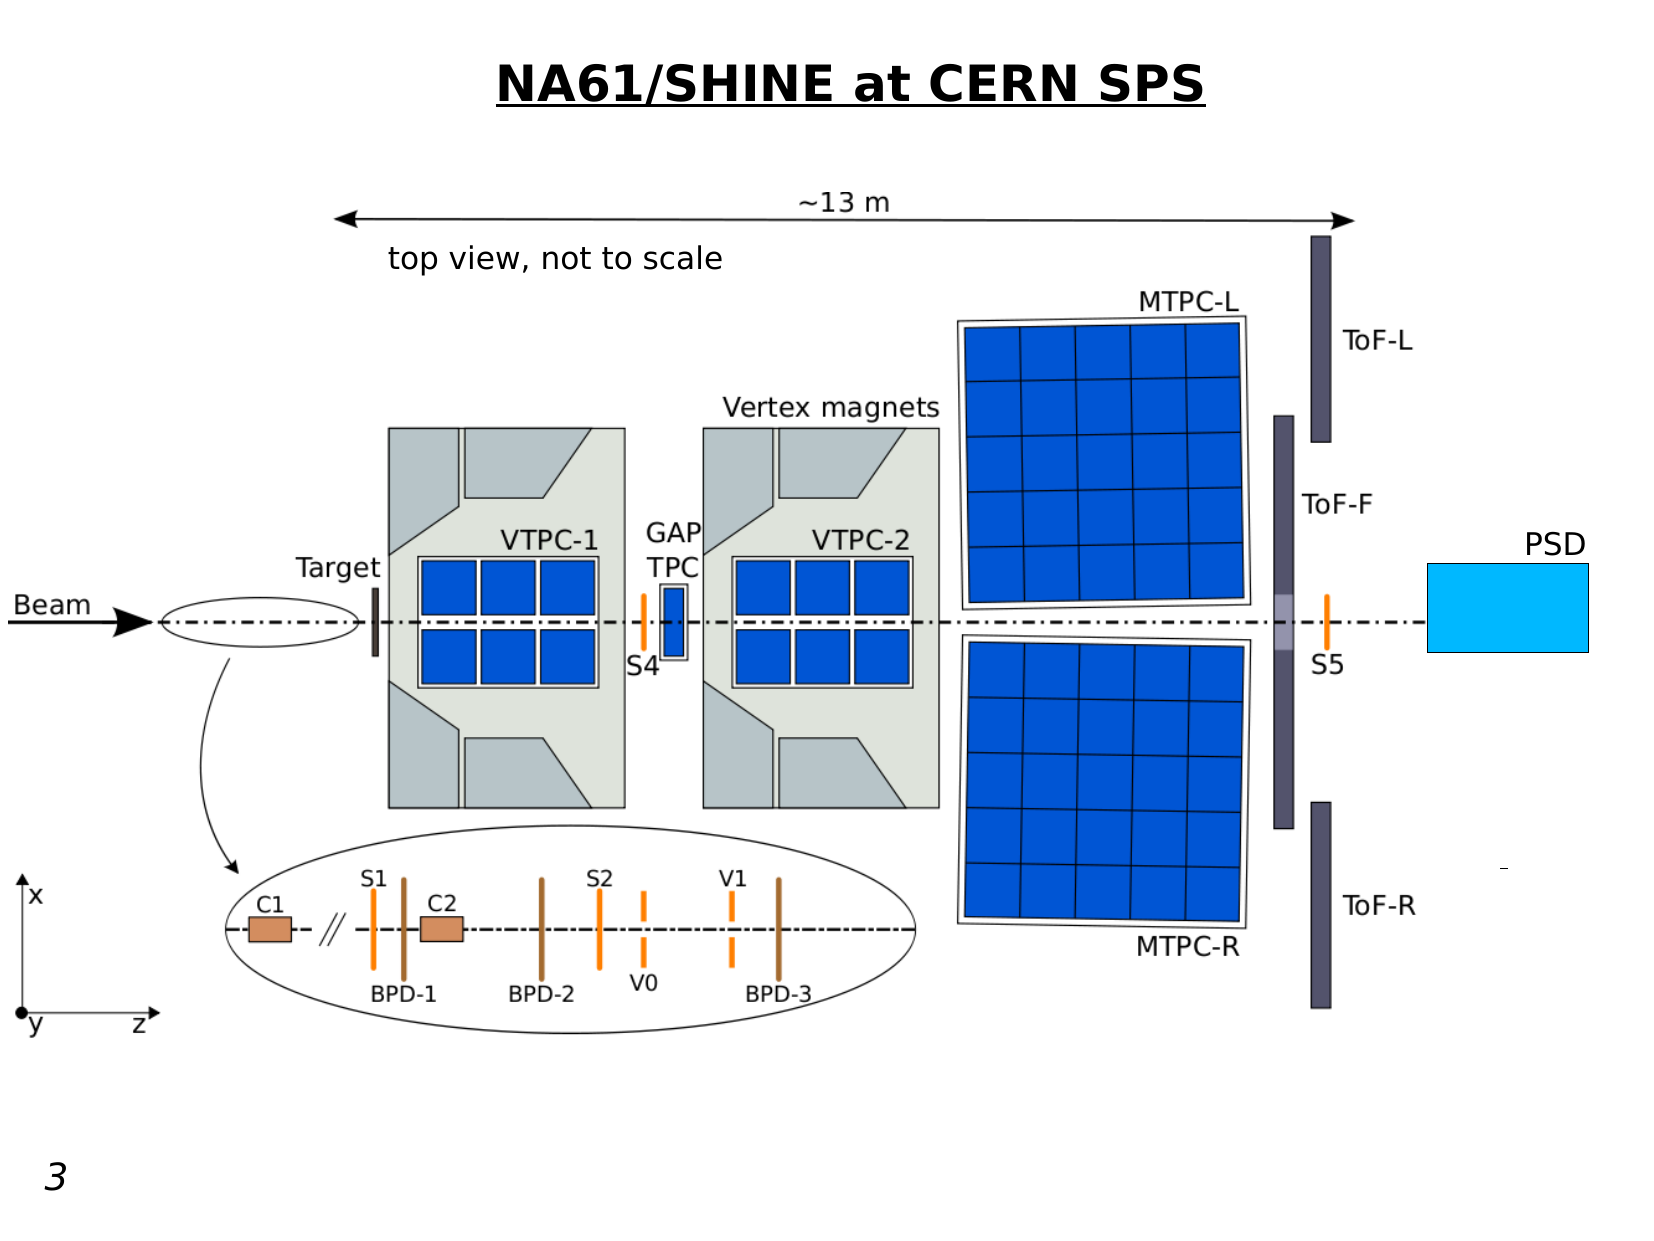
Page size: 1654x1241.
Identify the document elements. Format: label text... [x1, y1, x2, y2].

text_box top view, not to scale [387, 240, 725, 277]
text_box PSD [1524, 526, 1587, 563]
text_box [1427, 563, 1589, 653]
text_box NA61/SHINE at CERN SPS [495, 54, 1207, 113]
picture [8, 192, 1436, 1038]
